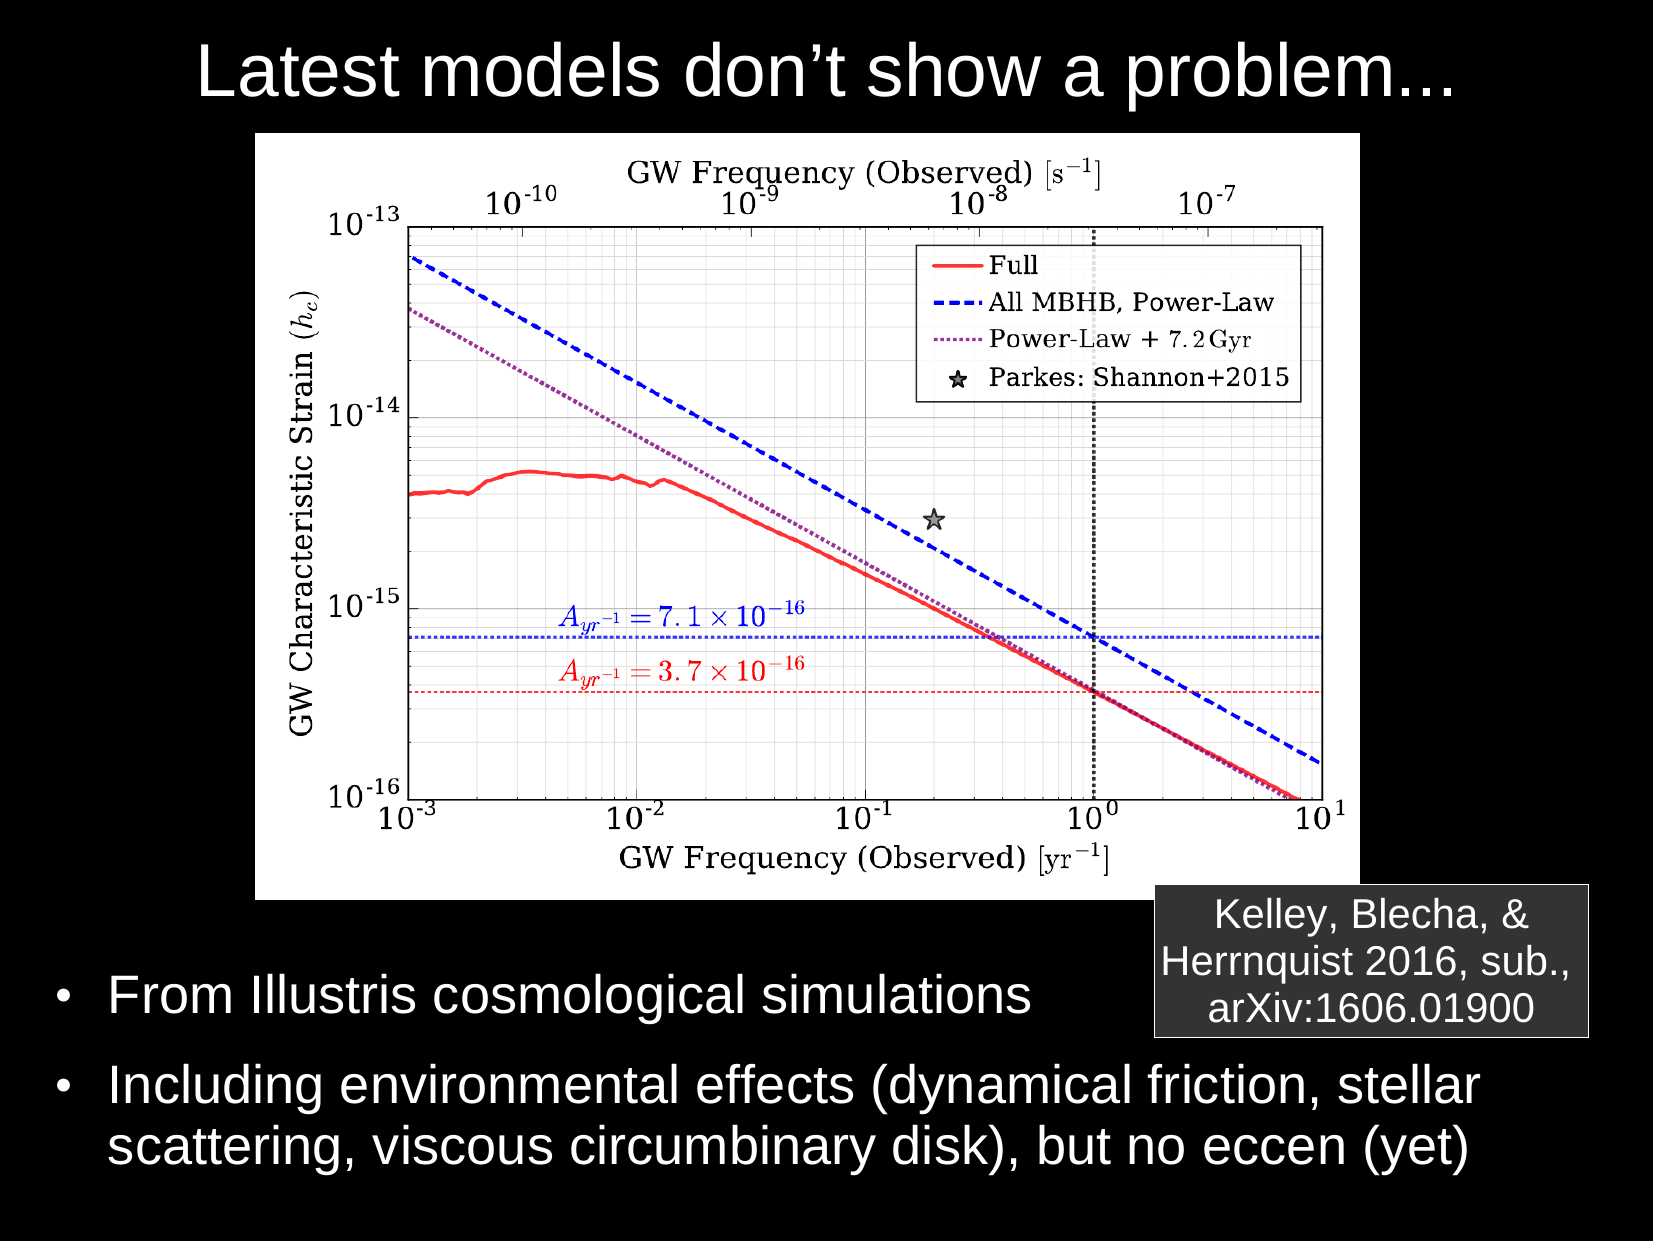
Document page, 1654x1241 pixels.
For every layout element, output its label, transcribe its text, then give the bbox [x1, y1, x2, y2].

text_box Kelley, Blecha, & Herrnquist 2016, sub., arXiv:1606.01900 [1154, 884, 1589, 1037]
title Latest models don’t show a problem... [121, 0, 1534, 133]
picture [255, 133, 1360, 900]
list From Illustris cosmological simulations Including environmental effects (dynamical friction, stellar scattering, viscous circumbinary disk), but no eccen (yet) [37, 964, 1563, 1176]
